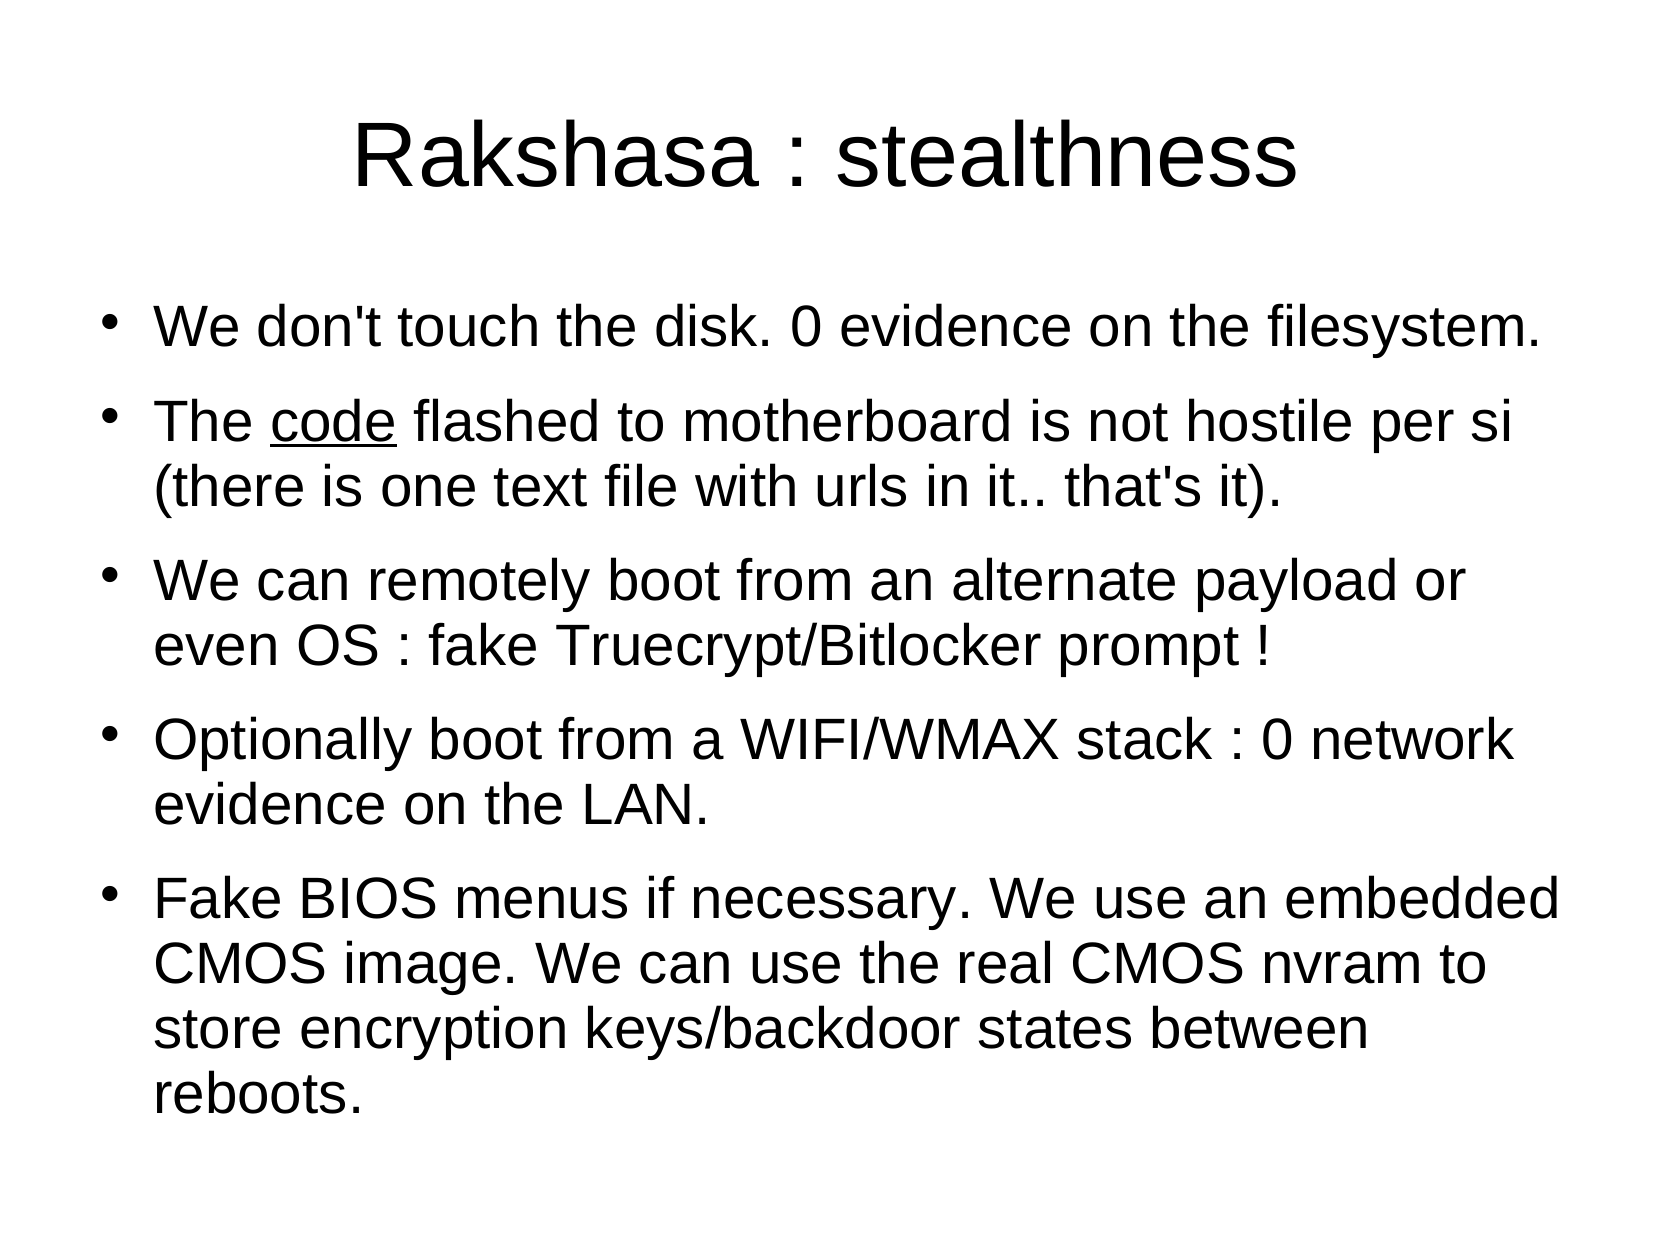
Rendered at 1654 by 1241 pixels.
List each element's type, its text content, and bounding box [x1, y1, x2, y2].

list We don't touch the disk. 0 evidence on the filesystem. The code flashed to motherboard is not hostile per si (there is one text file with urls in it.. that's it). We can remotely boot from an alternate payload or even OS : fake Truecrypt/Bitlocker prompt ! Optionally boot from a WIFI/WMAX stack : 0 network evidence on the LAN. Fake BIOS menus if necessary. We use an embedded CMOS image. We can use the real CMOS nvram to store encryption keys/backdoor states between reboots. [82, 290, 1571, 1129]
title Rakshasa : stealthness [82, 49, 1571, 257]
